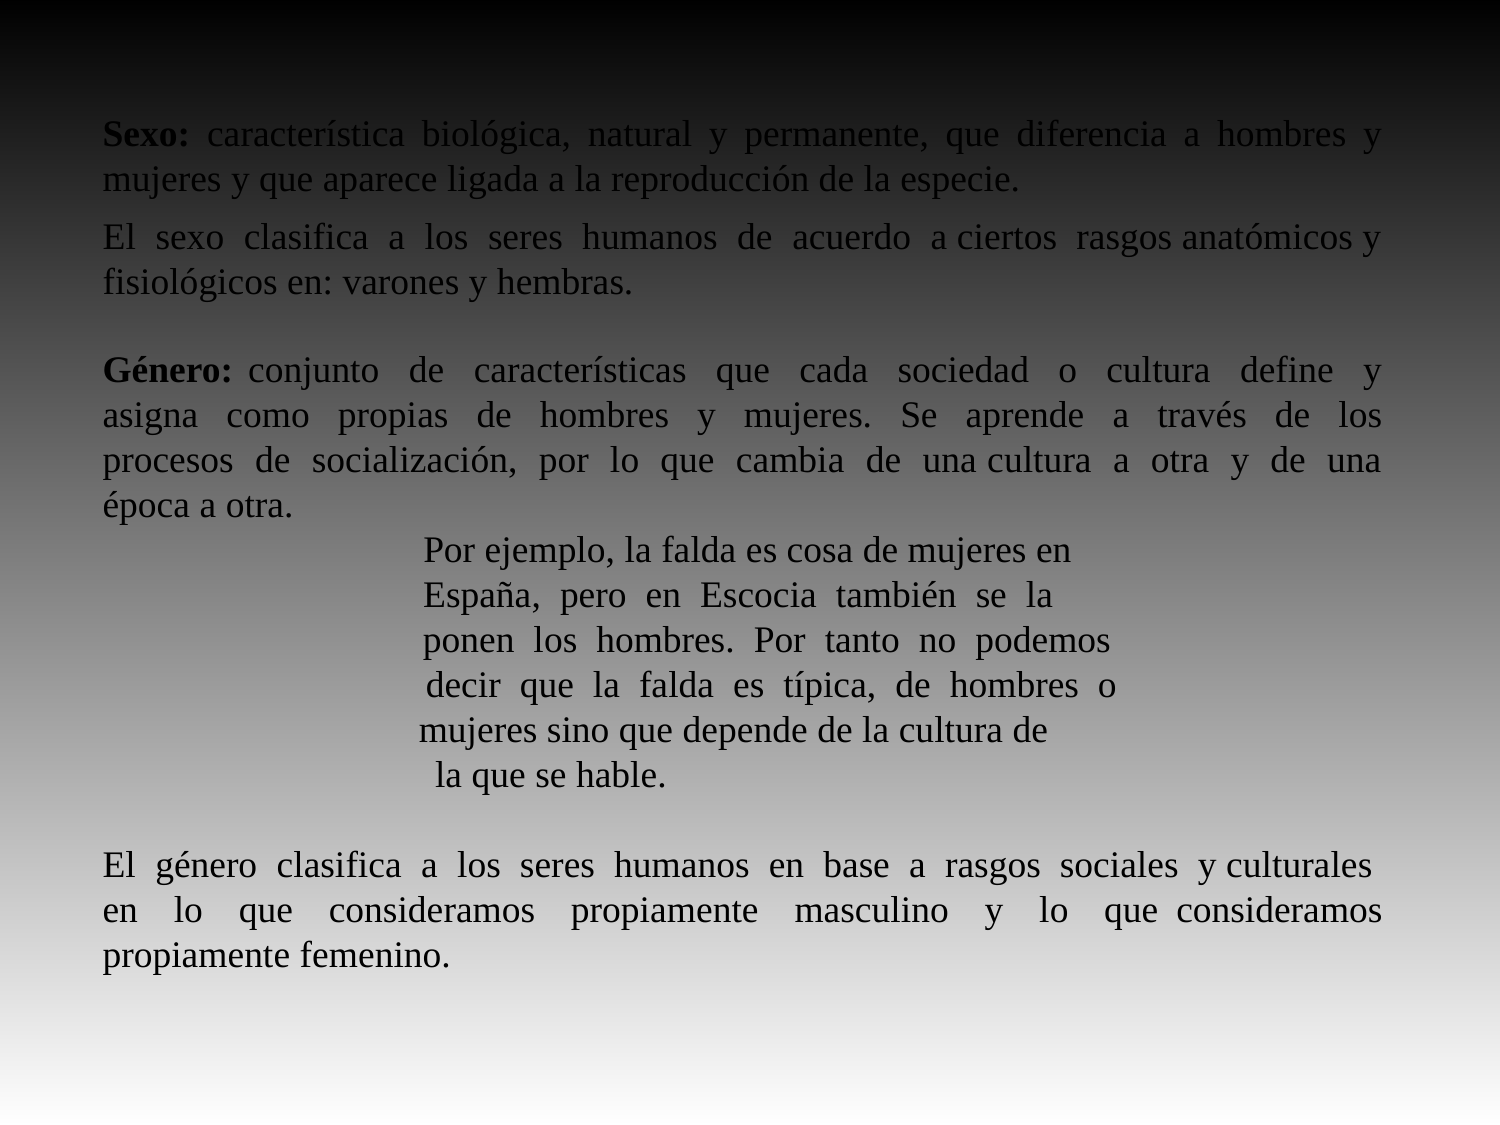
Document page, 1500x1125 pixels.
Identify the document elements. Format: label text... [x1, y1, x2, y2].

subtitle Género: conjunto de características que cada sociedad o cultura define y asigna como propias de hombres y mujeres. Se aprende a través de los procesos de socialización, por lo que cambia de una cultura a otra y de una época a otra. Por ejemplo, la falda es cosa de mujeres en España, pero en Escocia también se la ponen los hombres. Por tanto no podemos decir que la falda es típica, de hombres o mujeres sino que depende de la cultura de la que se hable. El género clasifica a los seres humanos en base a rasgos sociales y culturales en lo que consideramos propiamente masculino y lo que consideramos propiamente femenino. [87, 338, 1399, 1106]
text_box Sexo: característica biológica, natural y permanente, que diferencia a hombres y mujeres y que aparece ligada a la reproducción de la especie. El sexo clasifica a los seres humanos de acuerdo a ciertos rasgos anatómicos y fisiológicos en: varones y hembras. [87, 101, 1399, 315]
